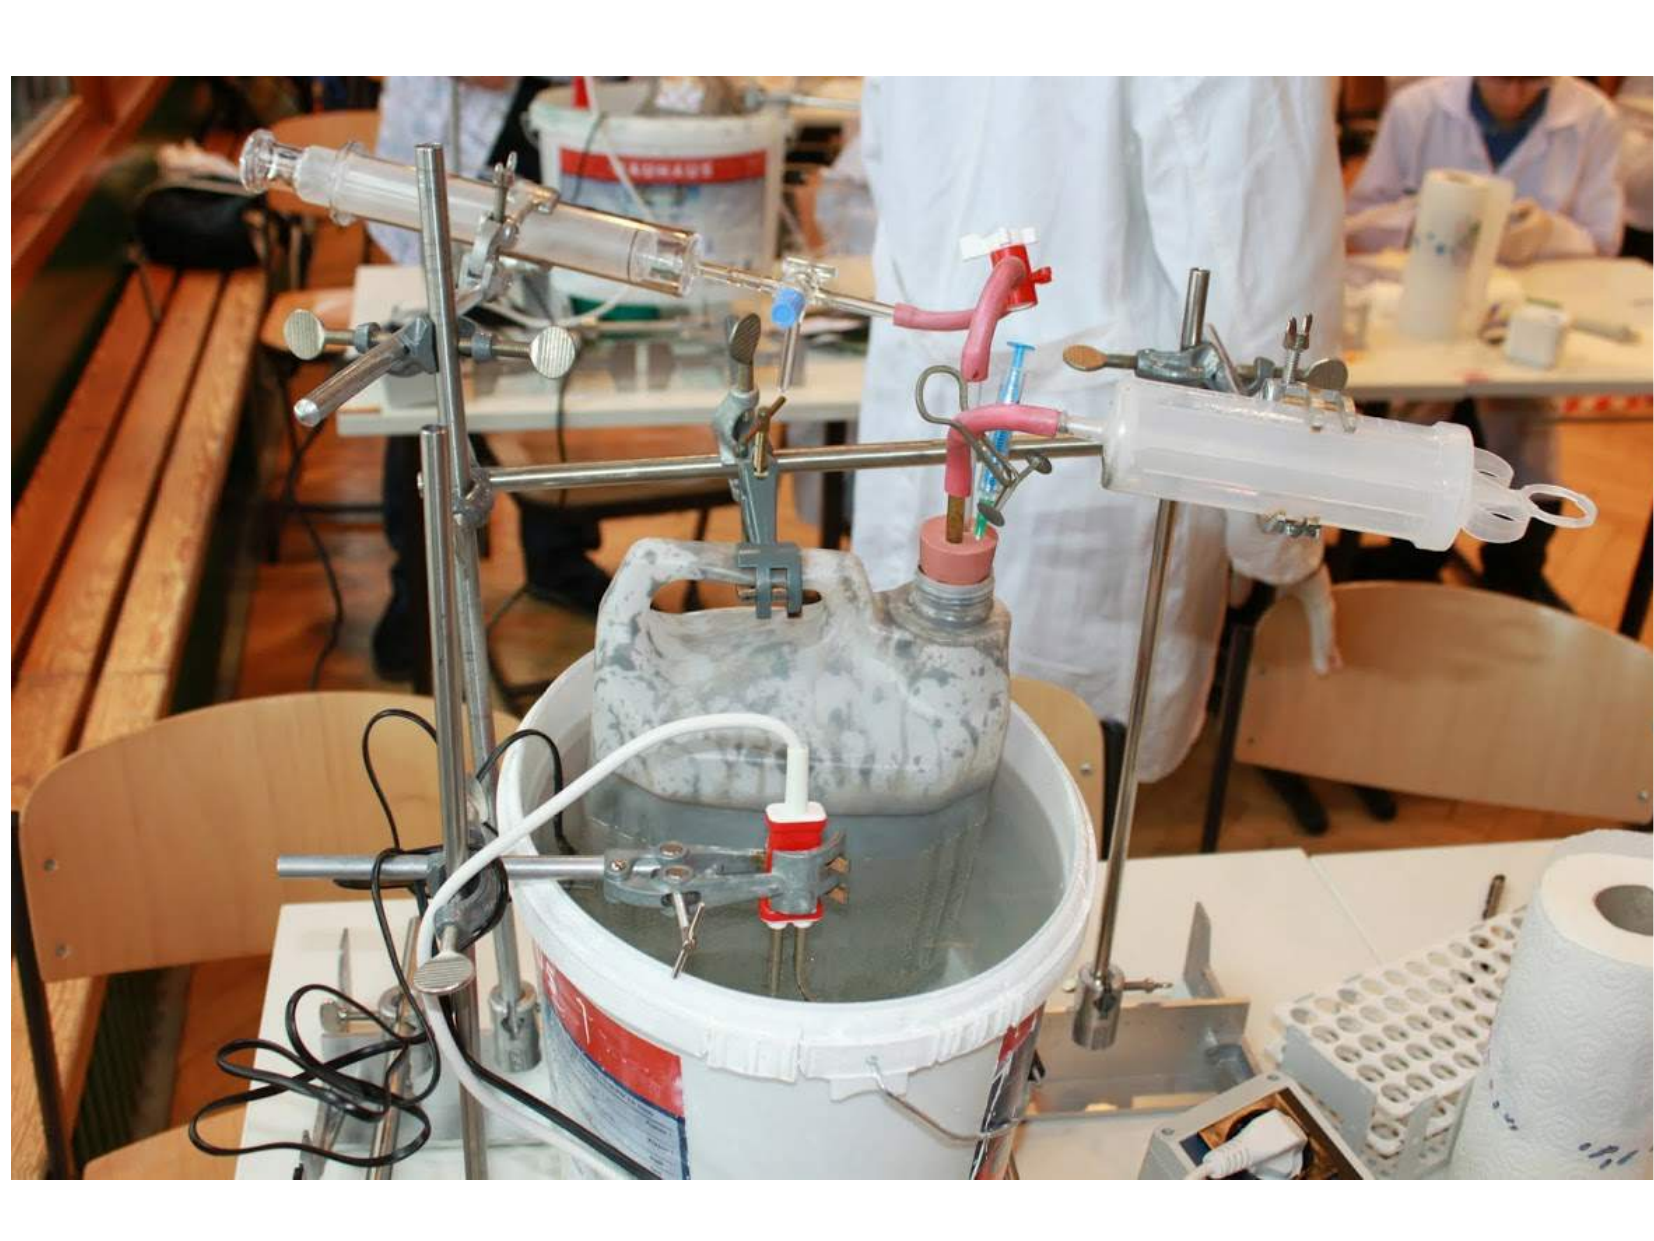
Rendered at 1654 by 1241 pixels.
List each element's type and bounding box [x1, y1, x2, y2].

picture [11, 76, 1654, 1180]
